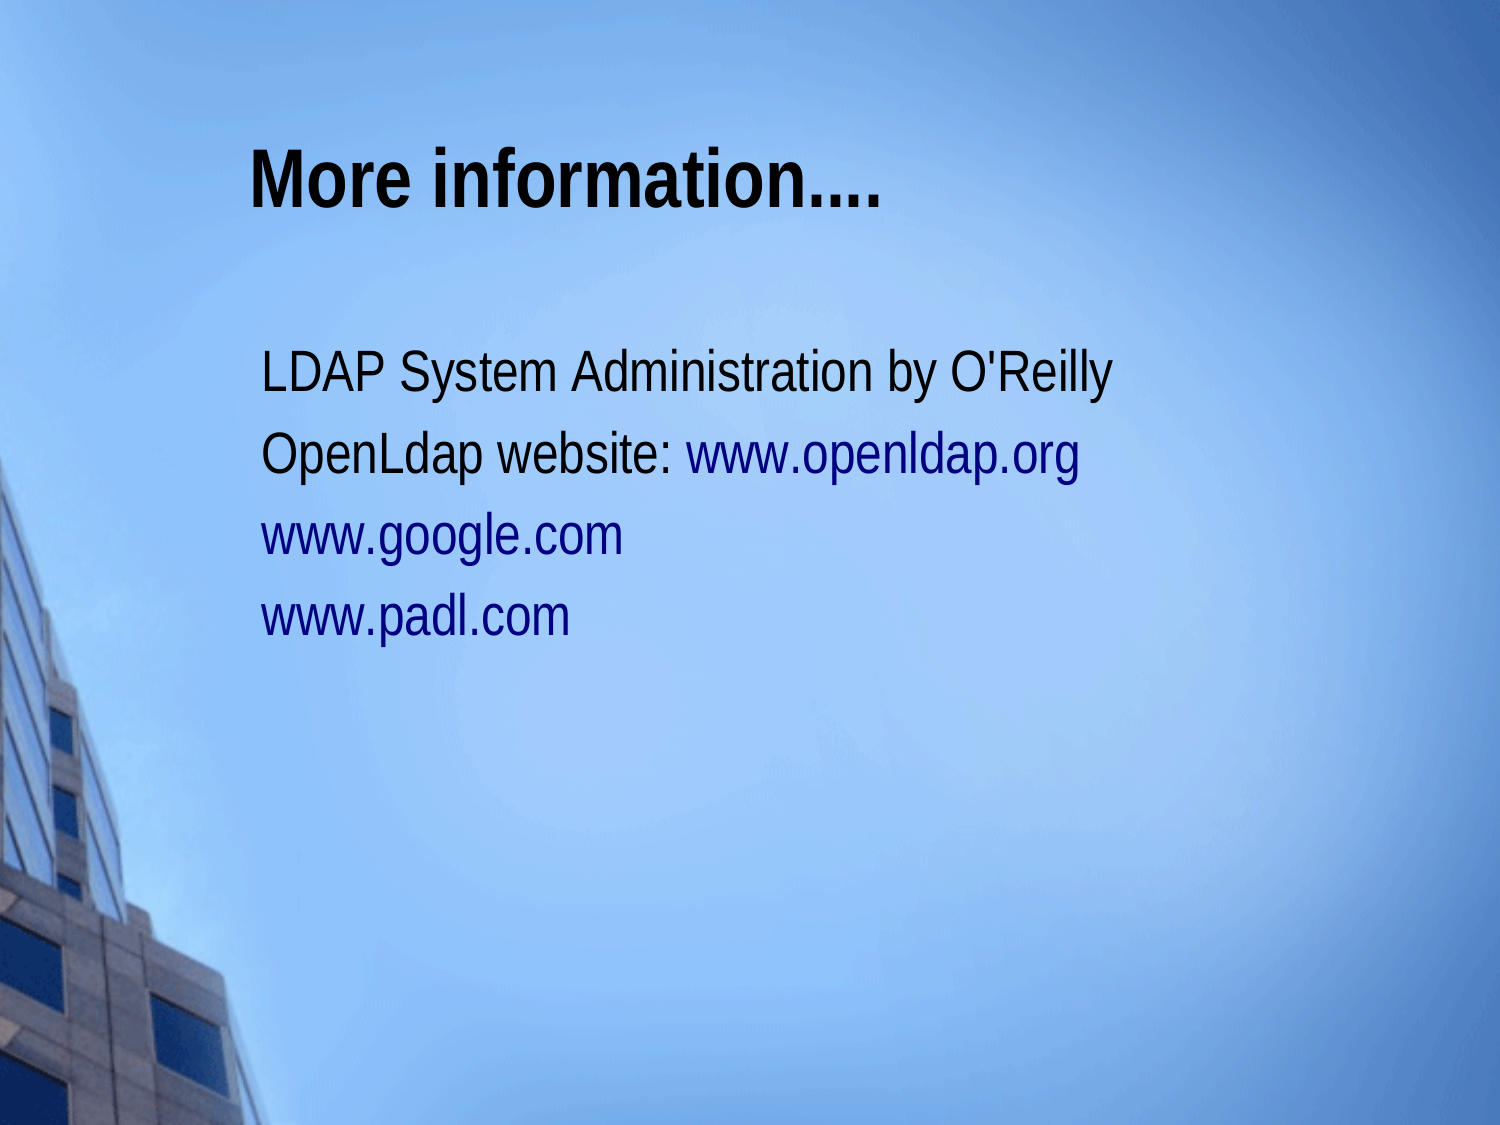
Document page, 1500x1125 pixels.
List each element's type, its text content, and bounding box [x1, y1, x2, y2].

title More information.... [249, 119, 1413, 331]
picture [0, 0, 1500, 1125]
list LDAP System Administration by O'Reilly OpenLdap website: www.openldap.org www.google.com www.padl.com [249, 337, 1413, 898]
